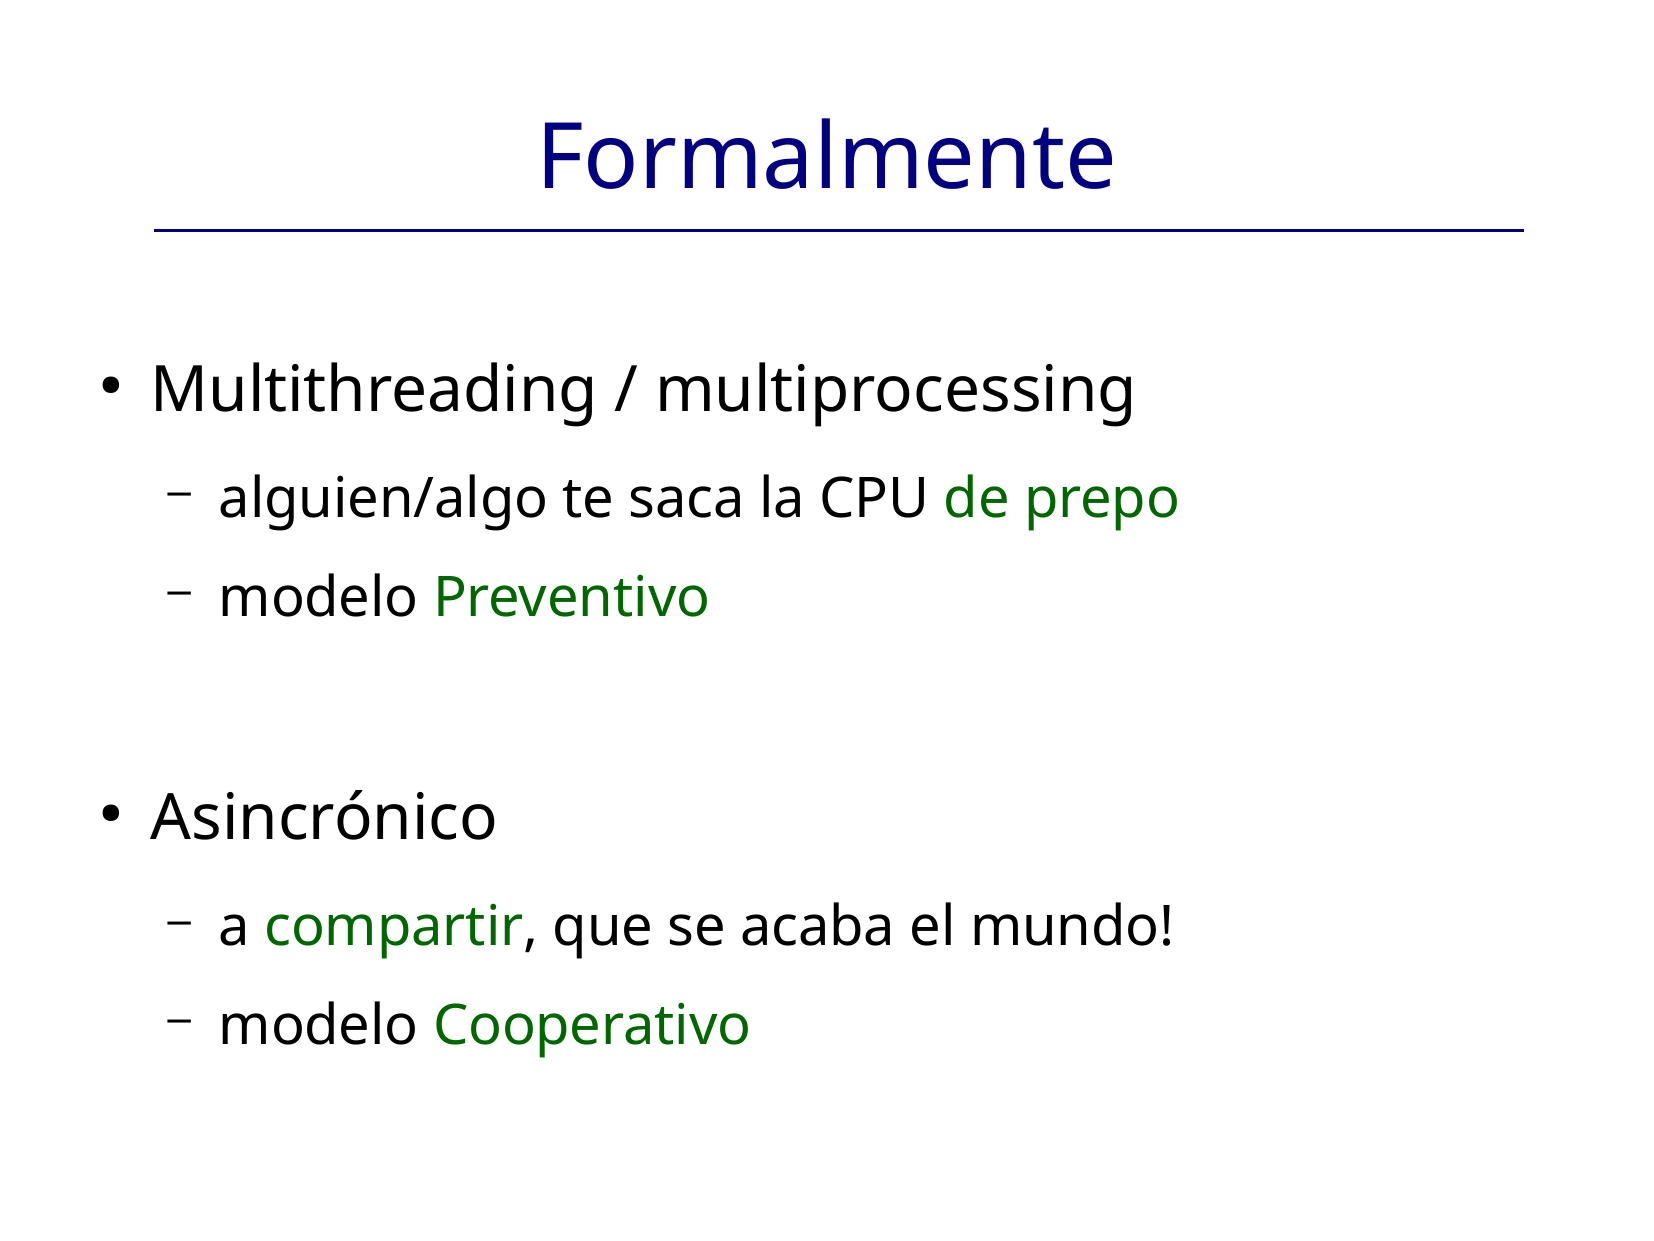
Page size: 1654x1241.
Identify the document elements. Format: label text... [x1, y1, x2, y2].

title Formalmente [82, 49, 1571, 257]
list Multithreading / multiprocessing alguien/algo te saca la CPU de prepo modelo Preventivo Asincrónico a compartir, que se acaba el mundo! modelo Cooperativo [82, 342, 1571, 1062]
